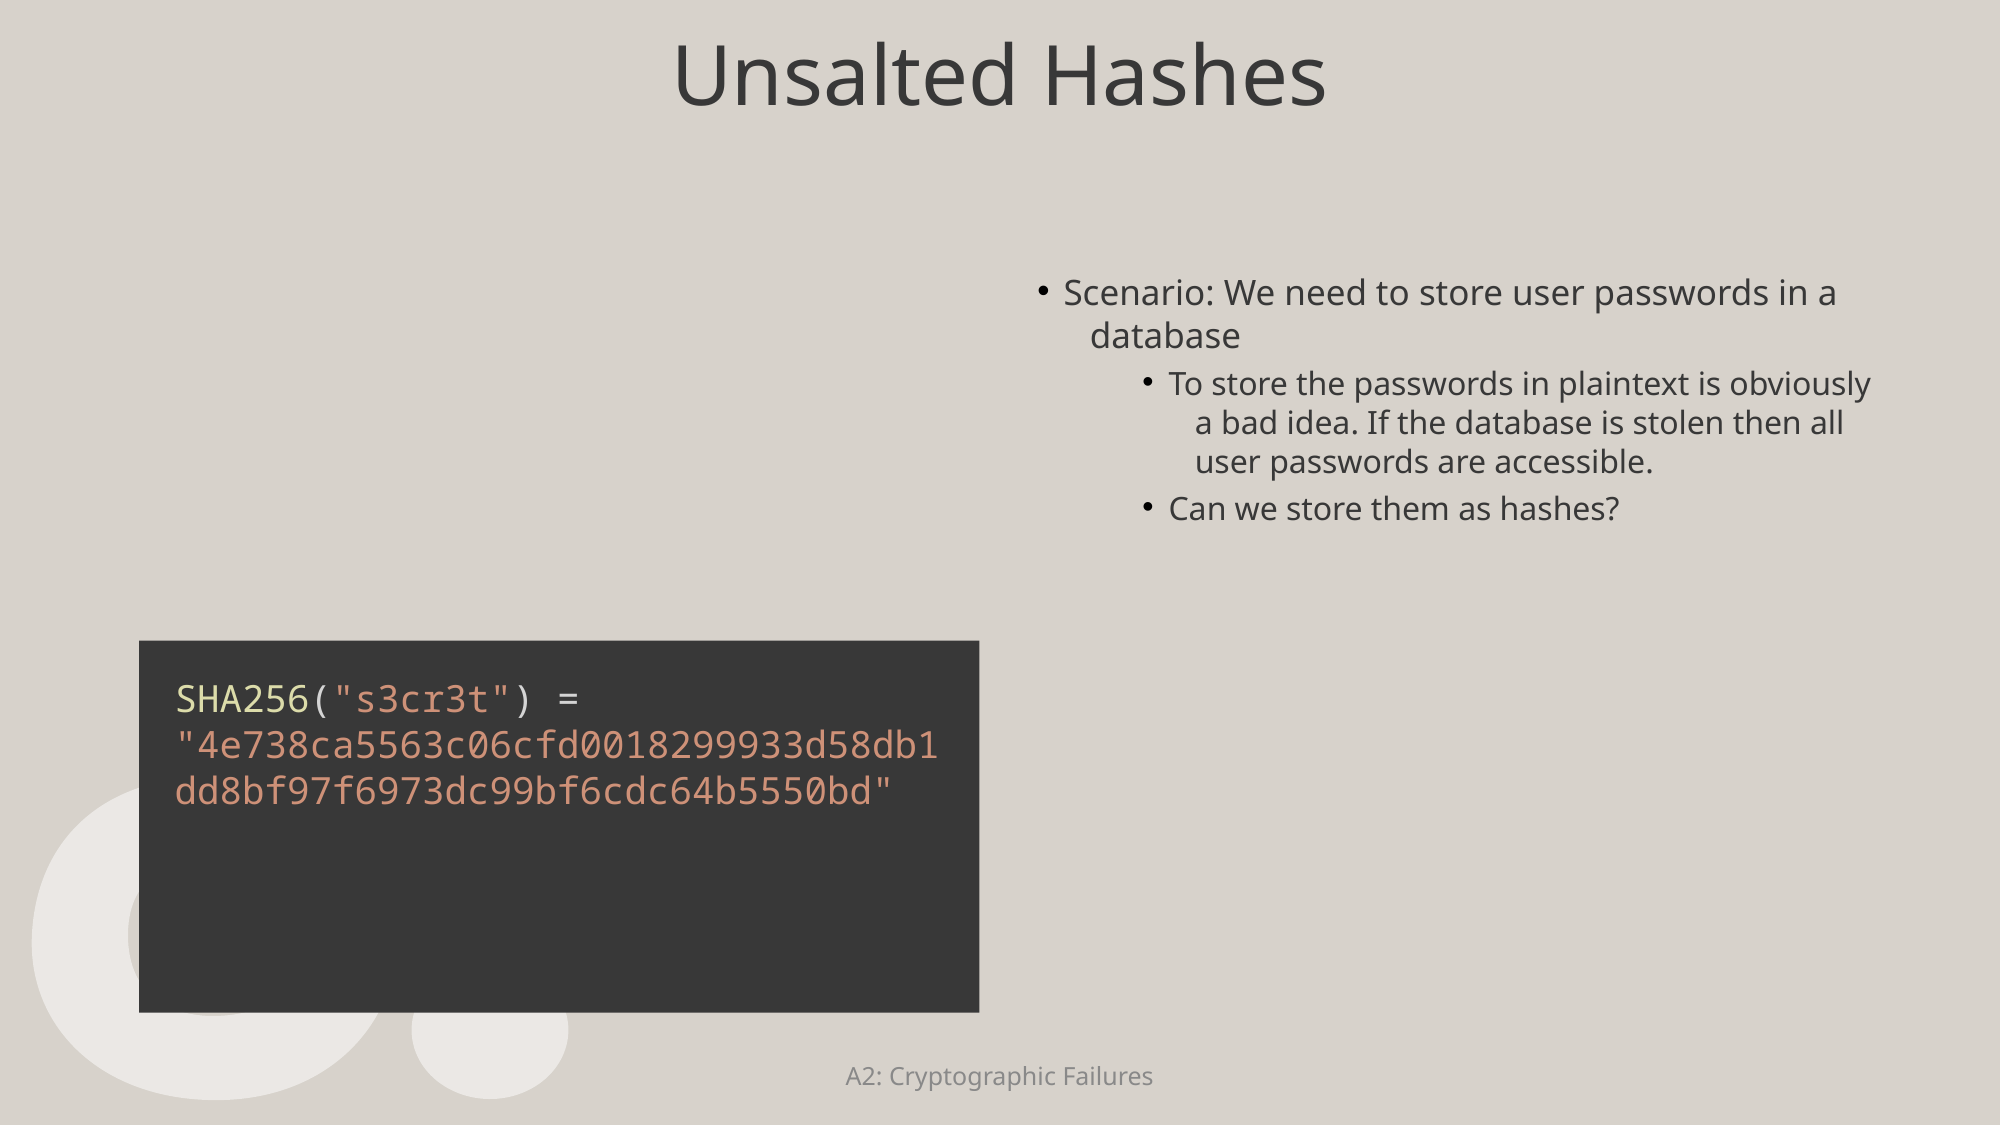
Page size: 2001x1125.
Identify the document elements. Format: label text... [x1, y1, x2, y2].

list SHA256("s3cr3t") = "4e738ca5563c06cfd0018299933d58db1dd8bf97f6973dc99bf6cdc64b5550bd" [139, 640, 980, 1013]
list Scenario: We need to store user passwords in a database To store the passwords in plaintext is obviously a bad idea. If the database is stolen then all user passwords are accessible. Can we store them as hashes? [1022, 263, 1901, 575]
text_box A2: Cryptographic Failures [662, 1045, 1338, 1106]
title Unsalted Hashes [0, 22, 2000, 136]
